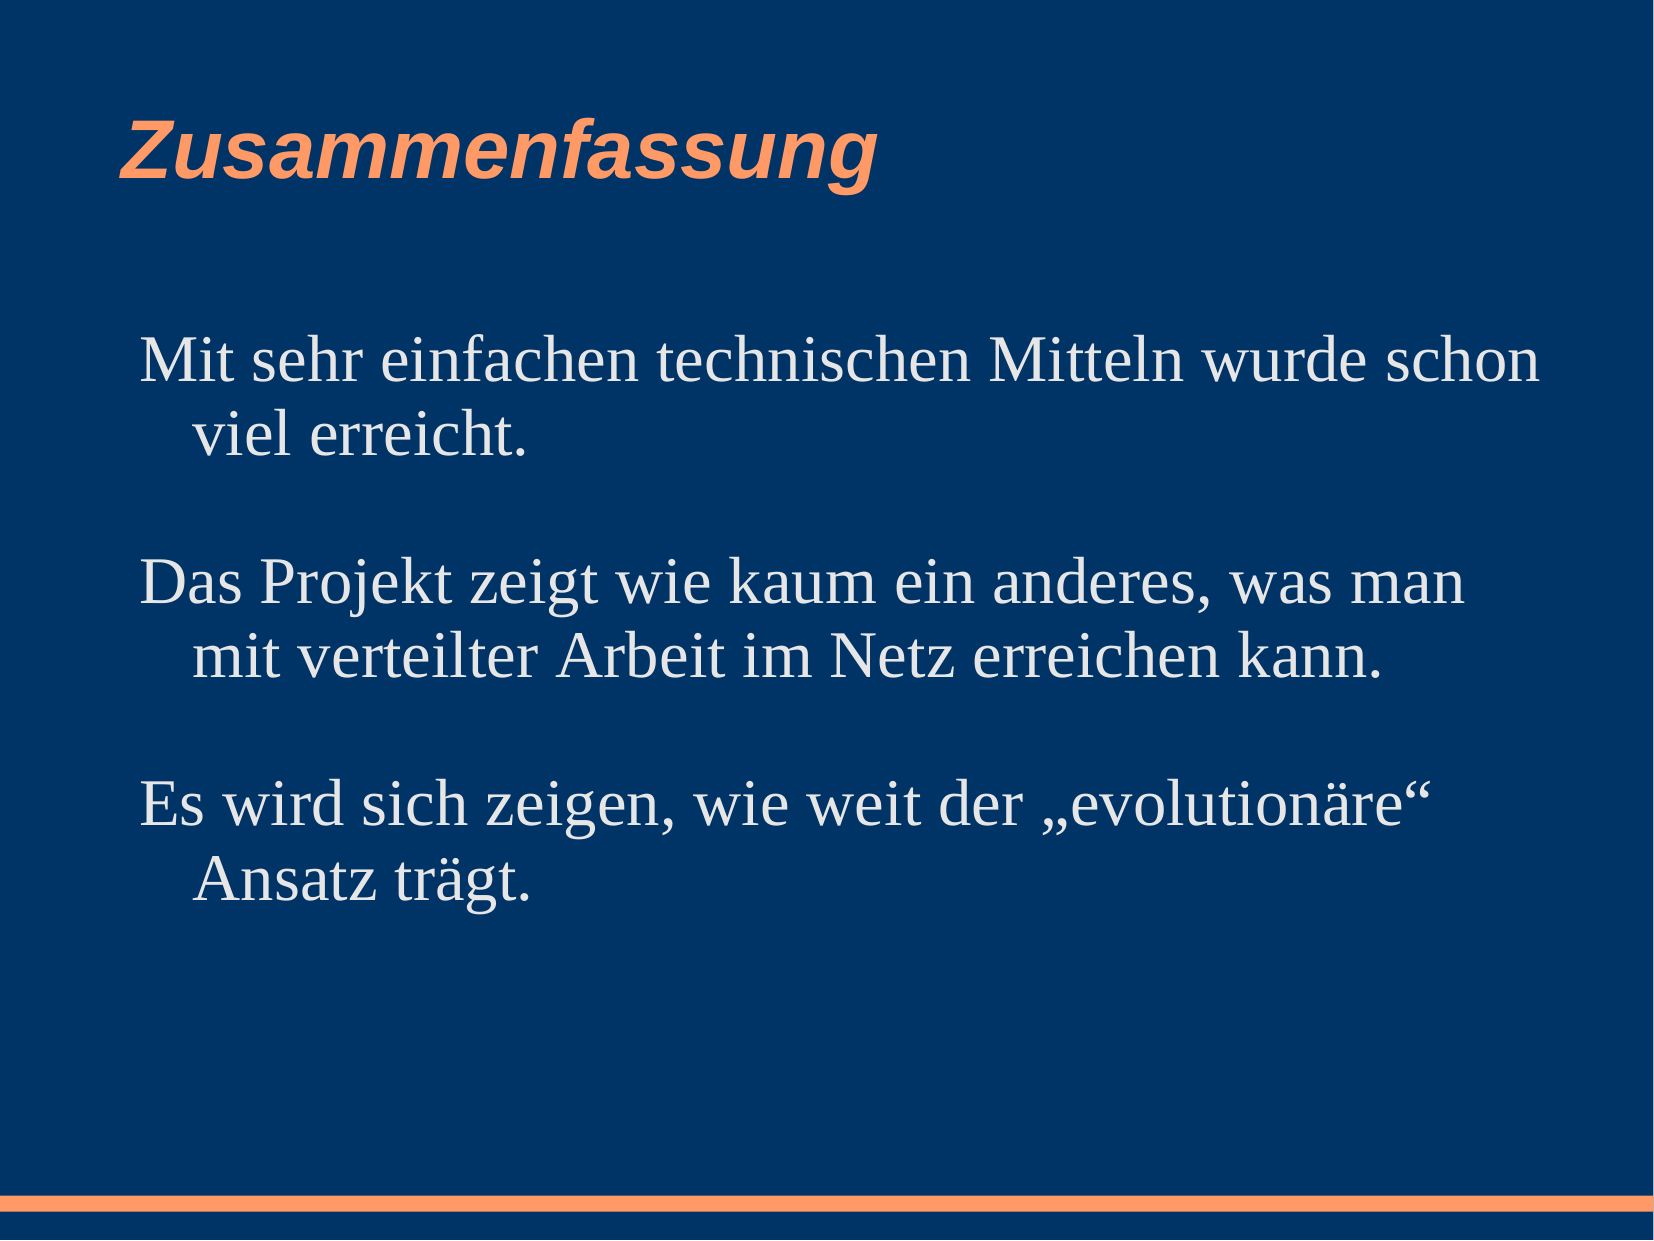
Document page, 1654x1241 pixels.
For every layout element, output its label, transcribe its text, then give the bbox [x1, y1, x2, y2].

title Zusammenfassung [121, 53, 1534, 247]
list Mit sehr einfachen technischen Mitteln wurde schon viel erreicht. Das Projekt zeigt wie kaum ein anderes, was man mit verteilter Arbeit im Netz erreichen kann. Es wird sich zeigen, wie weit der „evolutionäre“ Ansatz trägt. [121, 322, 1561, 1118]
